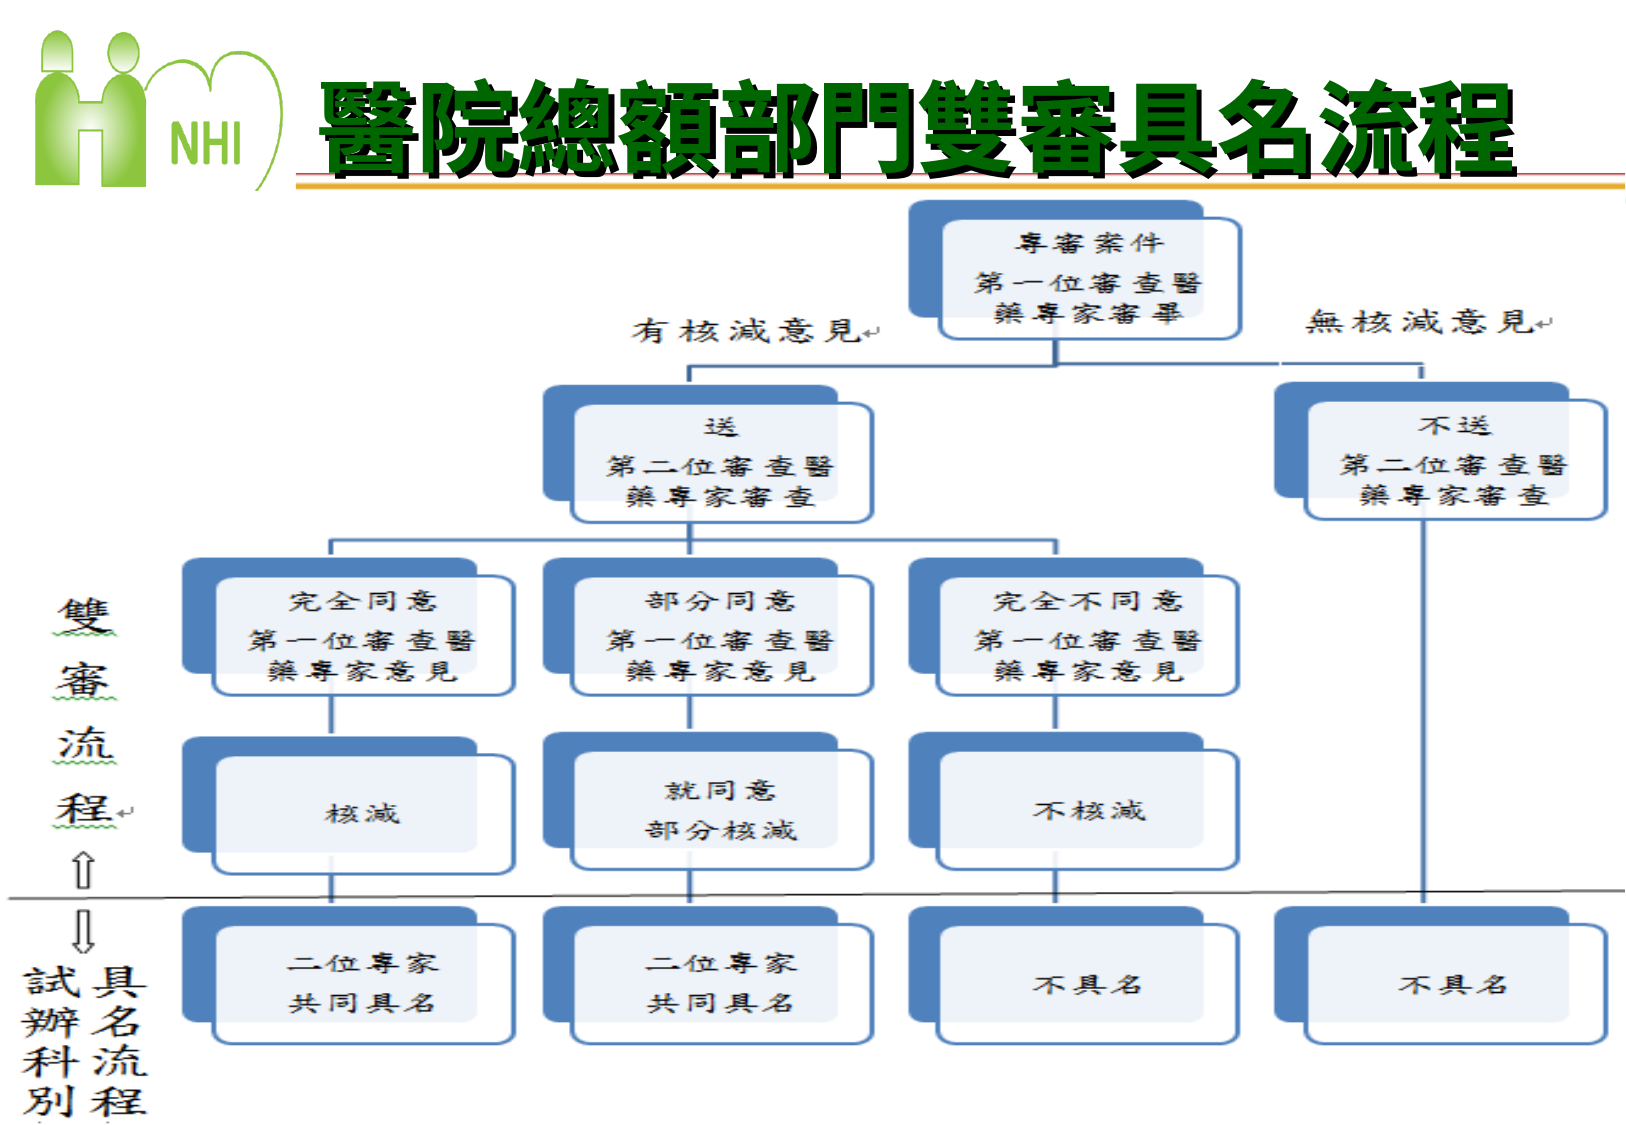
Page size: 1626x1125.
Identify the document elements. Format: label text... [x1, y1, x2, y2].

picture [0, 191, 1625, 1125]
title 醫院總額部門雙審具名流程 [103, 30, 1625, 191]
